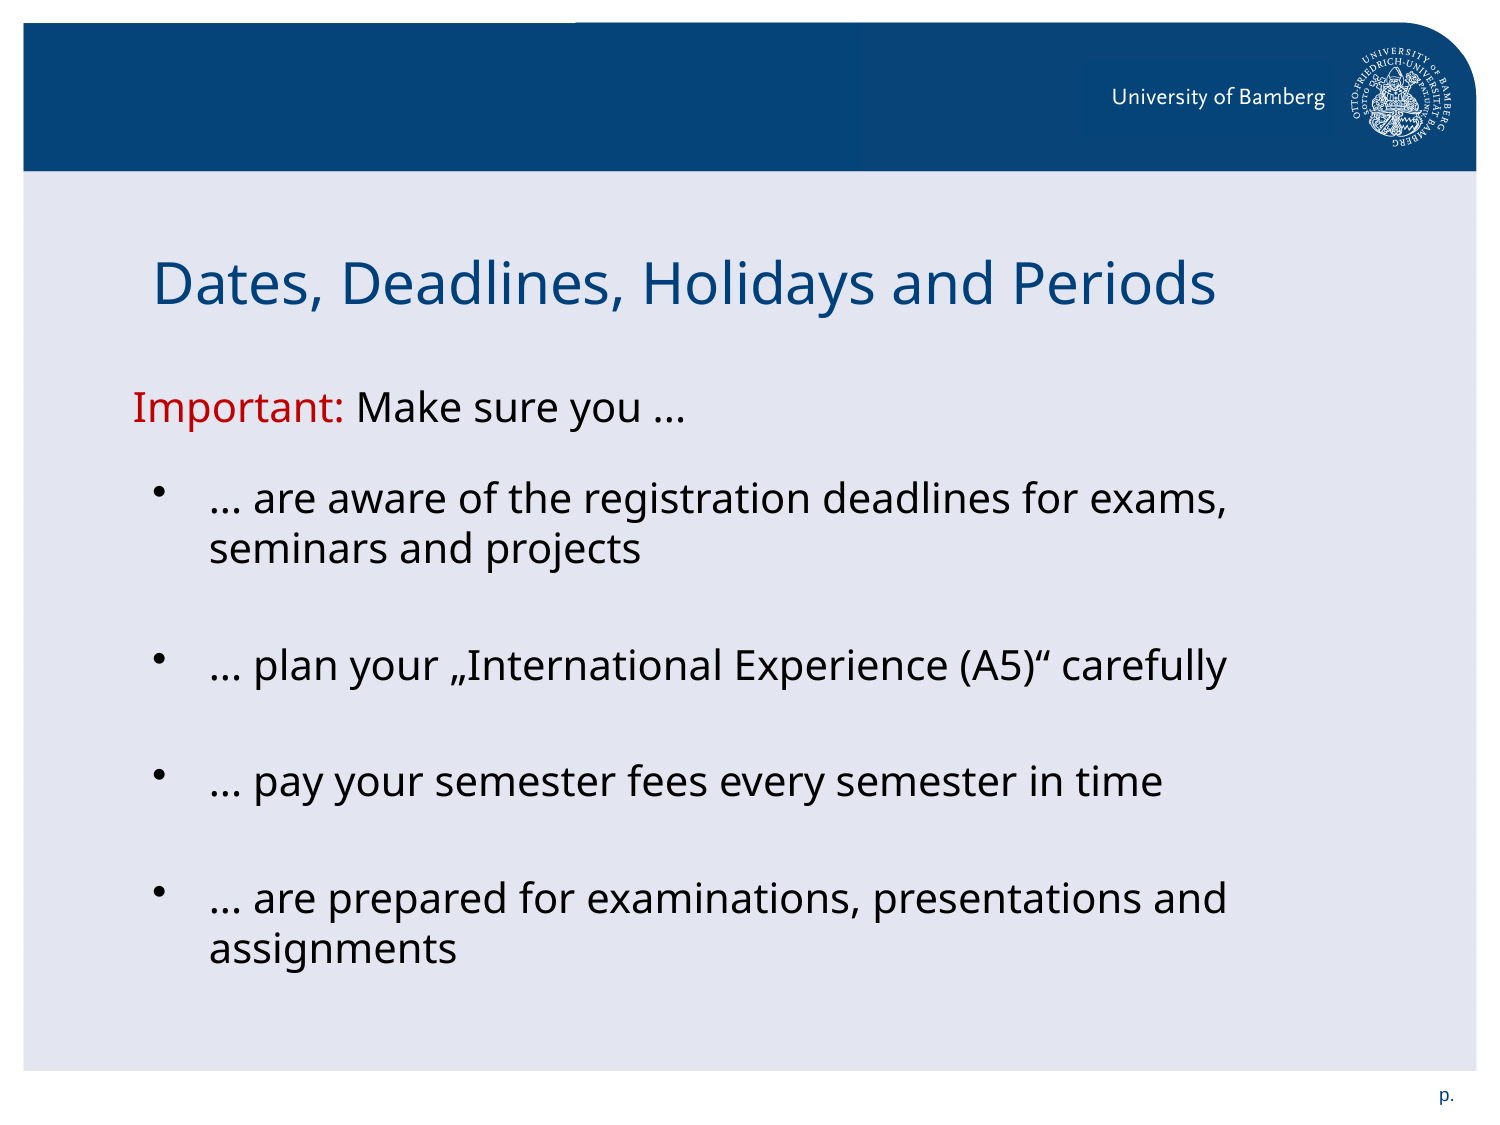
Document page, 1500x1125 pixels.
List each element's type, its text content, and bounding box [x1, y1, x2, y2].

list ... are aware of the registration deadlines for exams, seminars and projects ... plan your „International Experience (A5)“ carefully ... pay your semester fees every semester in time ... are prepared for examinations, presentations and assignments [137, 463, 1363, 1047]
text_box Important: Make sure you ... [118, 373, 702, 439]
picture [0, 0, 1500, 1125]
title Dates, Deadlines, Holidays and Periods [137, 187, 1363, 375]
